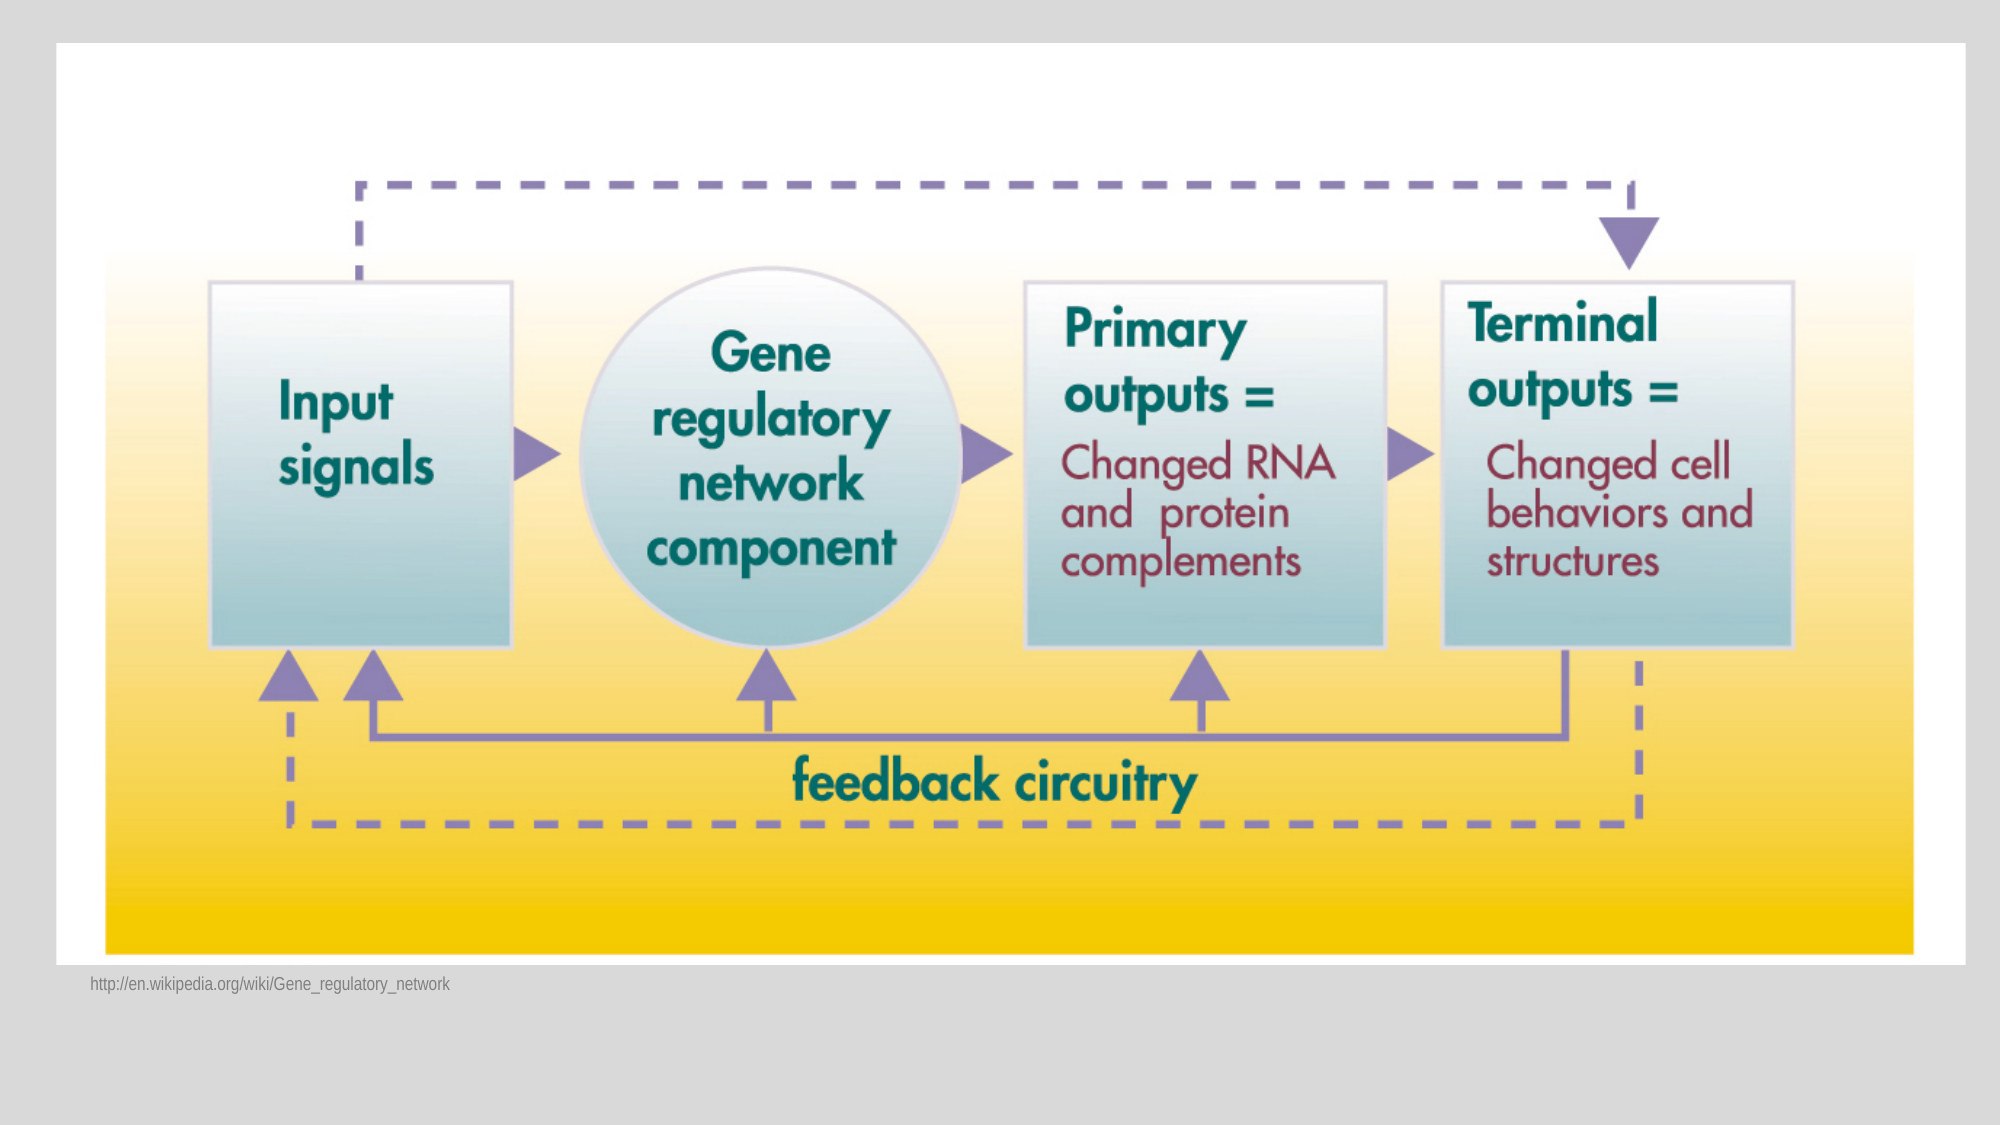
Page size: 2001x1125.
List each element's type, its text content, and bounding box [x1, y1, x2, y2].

text_box http://en.wikipedia.org/wiki/Gene_regulatory_network [75, 964, 465, 1002]
picture [56, 43, 1966, 965]
